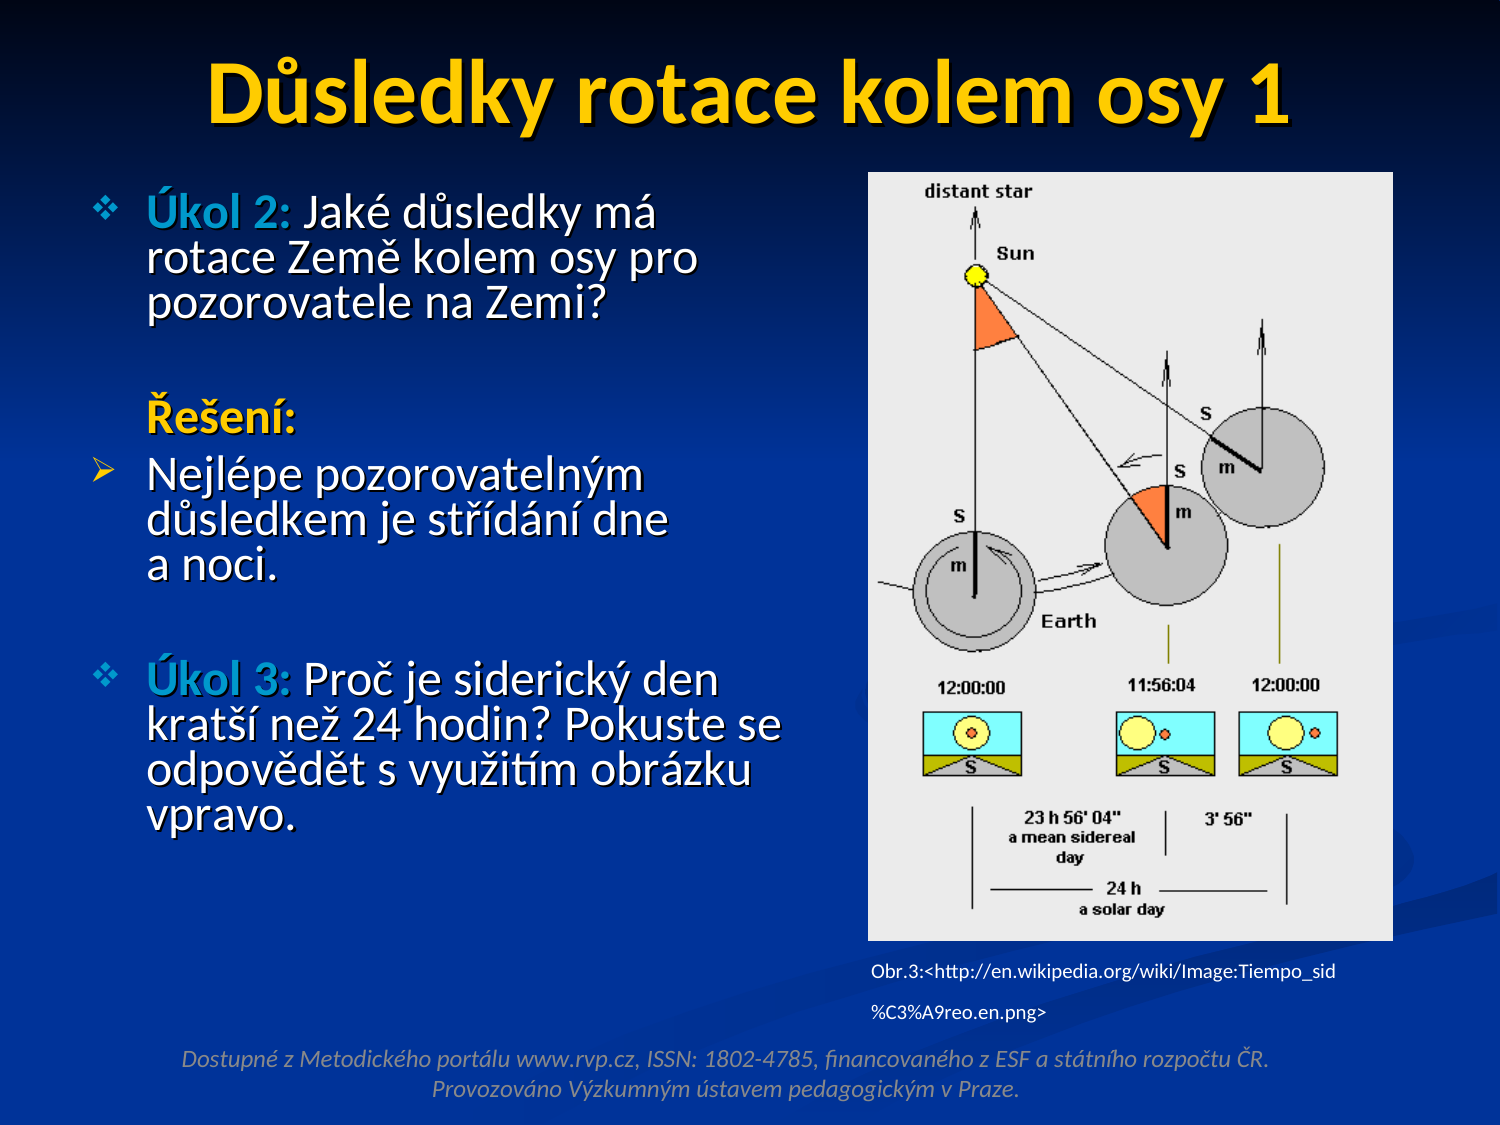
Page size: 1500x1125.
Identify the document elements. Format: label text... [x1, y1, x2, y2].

title Důsledky rotace kolem osy 1 [75, 7, 1426, 195]
picture [868, 172, 1393, 941]
list Úkol 2: Jaké důsledky má rotace Země kolem osy pro pozorovatele na Zemi? Řešení: Nejlépe pozorovatelným důsledkem je střídání dne a noci. Úkol 3: Proč je siderický den kratší než 24 hodin? Pokuste se odpovědět s využitím obrázku vpravo. [75, 184, 798, 1117]
text_box Dostupné z Metodického portálu www.rvp.cz, ISSN: 1802-4785, financovaného z ESF a státního rozpočtu ČR. Provozováno Výzkumným ústavem pedagogickým v Praze. [105, 1042, 1348, 1103]
text_box Obr.3:<http://en.wikipedia.org/wiki/Image:Tiempo_sid%C3%A9reo.en.png> [856, 949, 1403, 1036]
